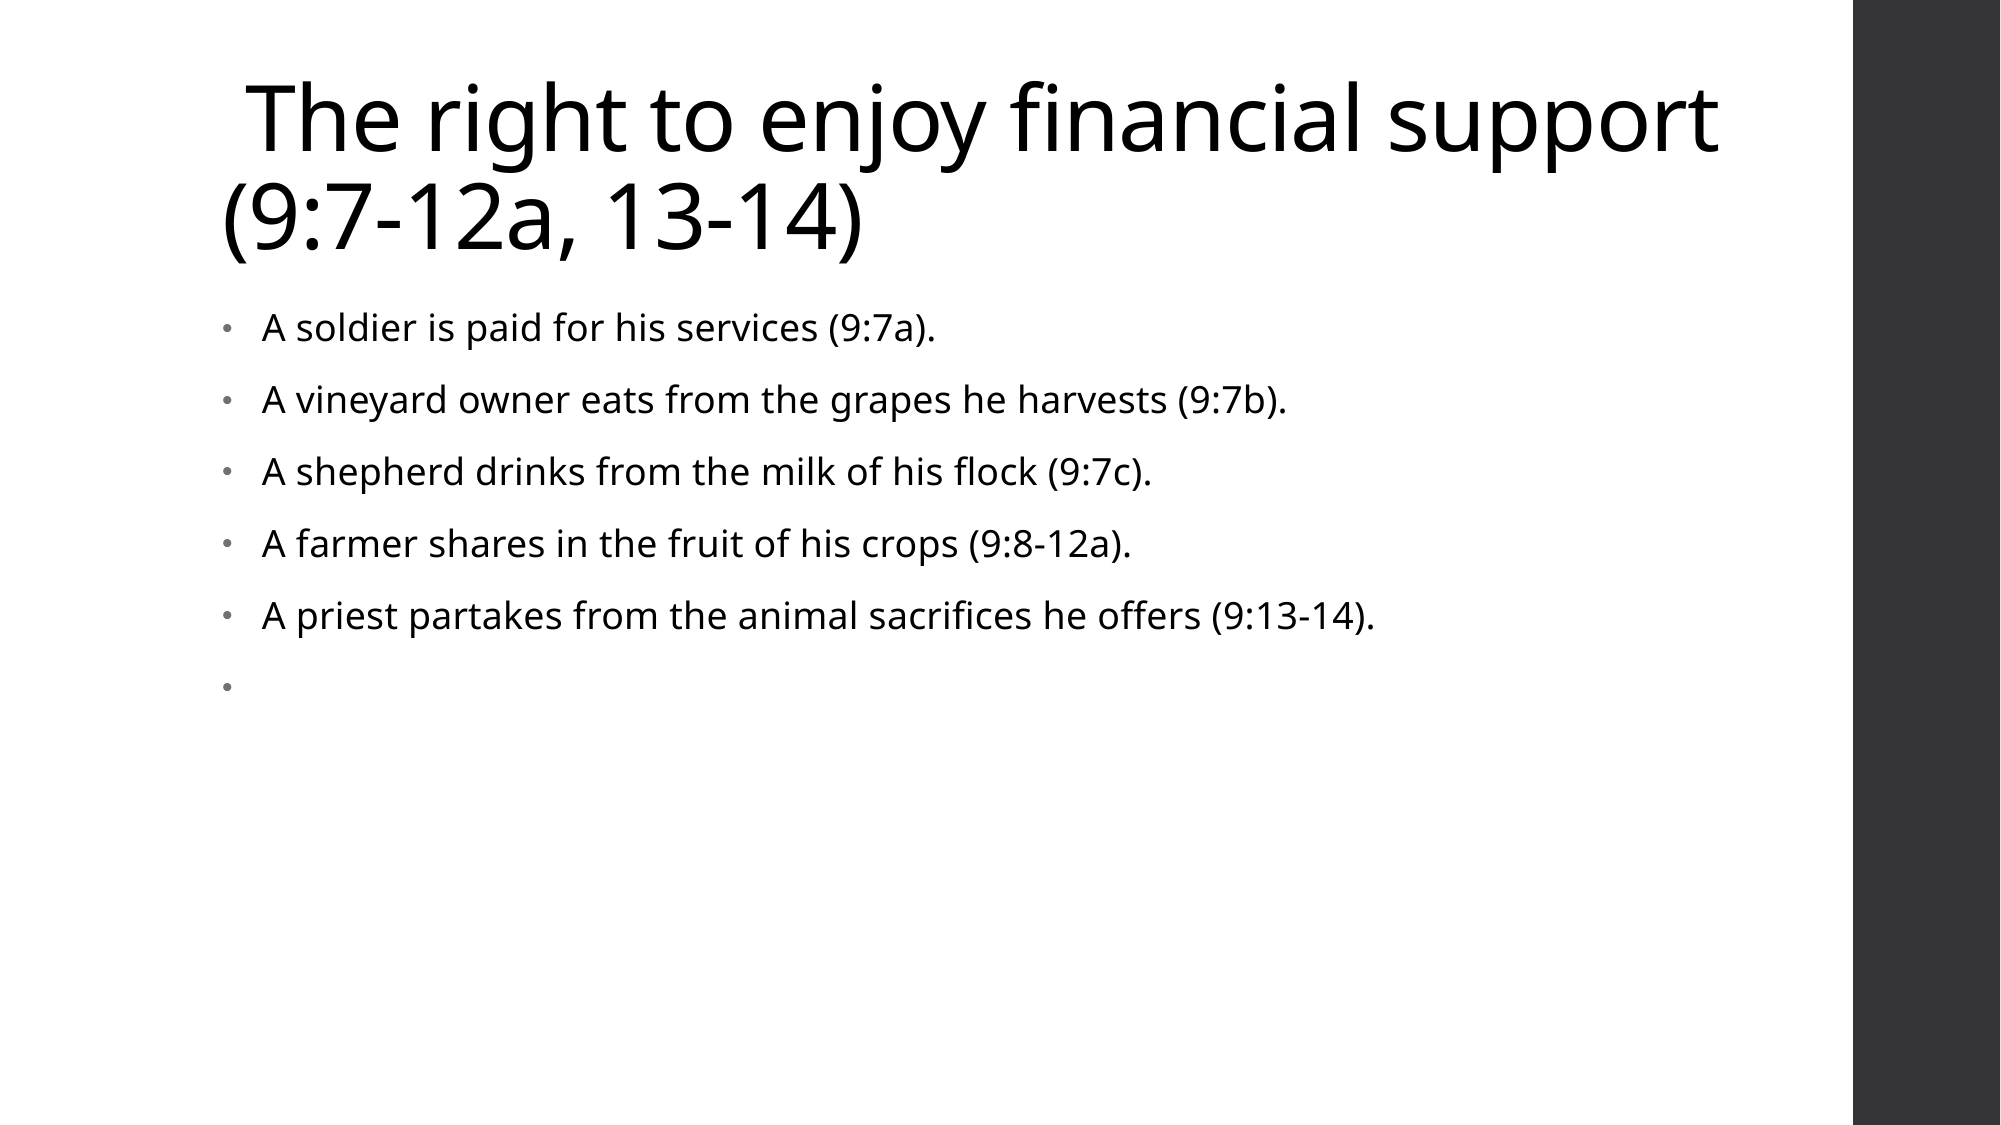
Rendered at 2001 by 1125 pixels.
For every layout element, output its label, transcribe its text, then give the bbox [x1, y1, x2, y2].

list A soldier is paid for his services (9:7a). A vineyard owner eats from the grapes he harvests (9:7b). A shepherd drinks from the milk of his flock (9:7c). A farmer shares in the fruit of his crops (9:8-12a). A priest partakes from the animal sacrifices he offers (9:13-14). [206, 299, 1617, 1014]
title The right to enjoy financial support (9:7-12a, 13-14) [206, 60, 1797, 278]
